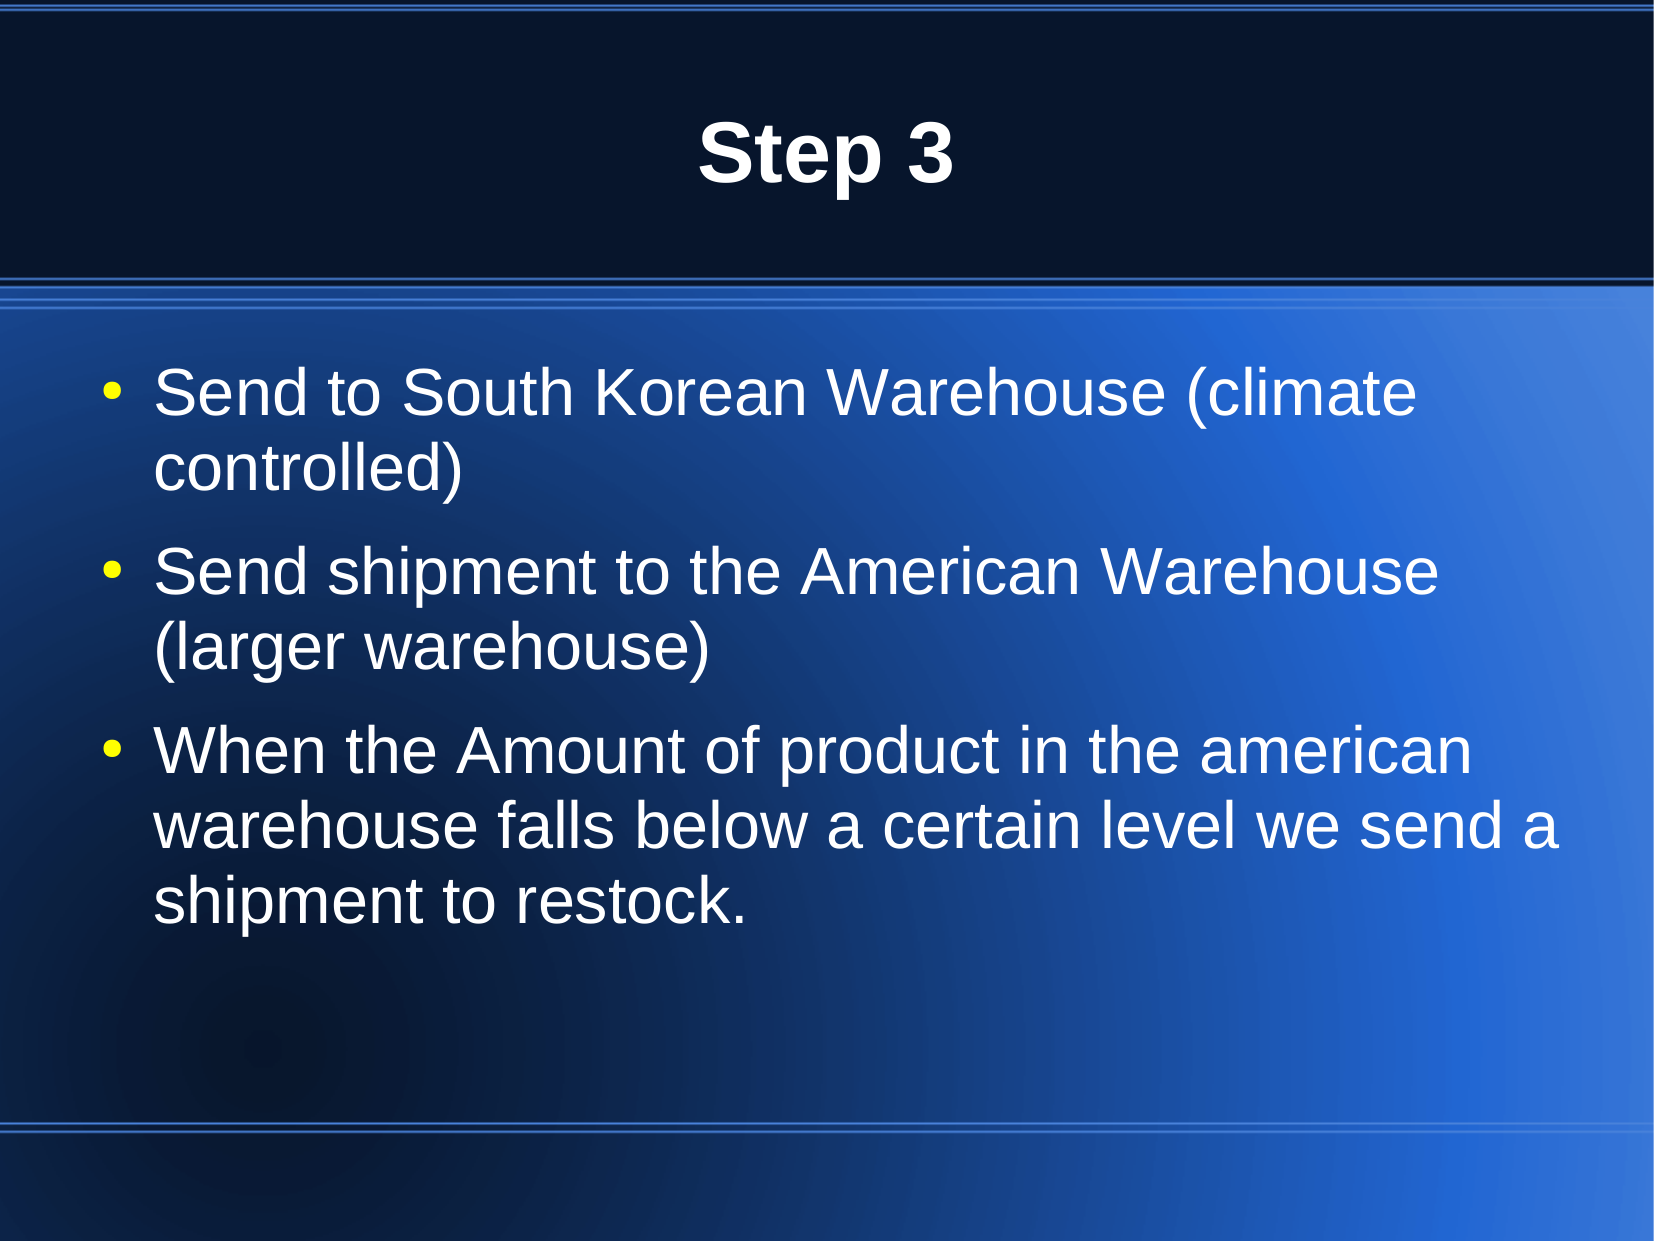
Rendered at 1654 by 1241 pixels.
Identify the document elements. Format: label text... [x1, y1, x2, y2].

picture [0, 0, 1654, 1241]
list Send to South Korean Warehouse (climate controlled) Send shipment to the American Warehouse (larger warehouse) When the Amount of product in the american warehouse falls below a certain level we send a shipment to restock. [82, 355, 1571, 1058]
title Step 3 [82, 49, 1571, 257]
